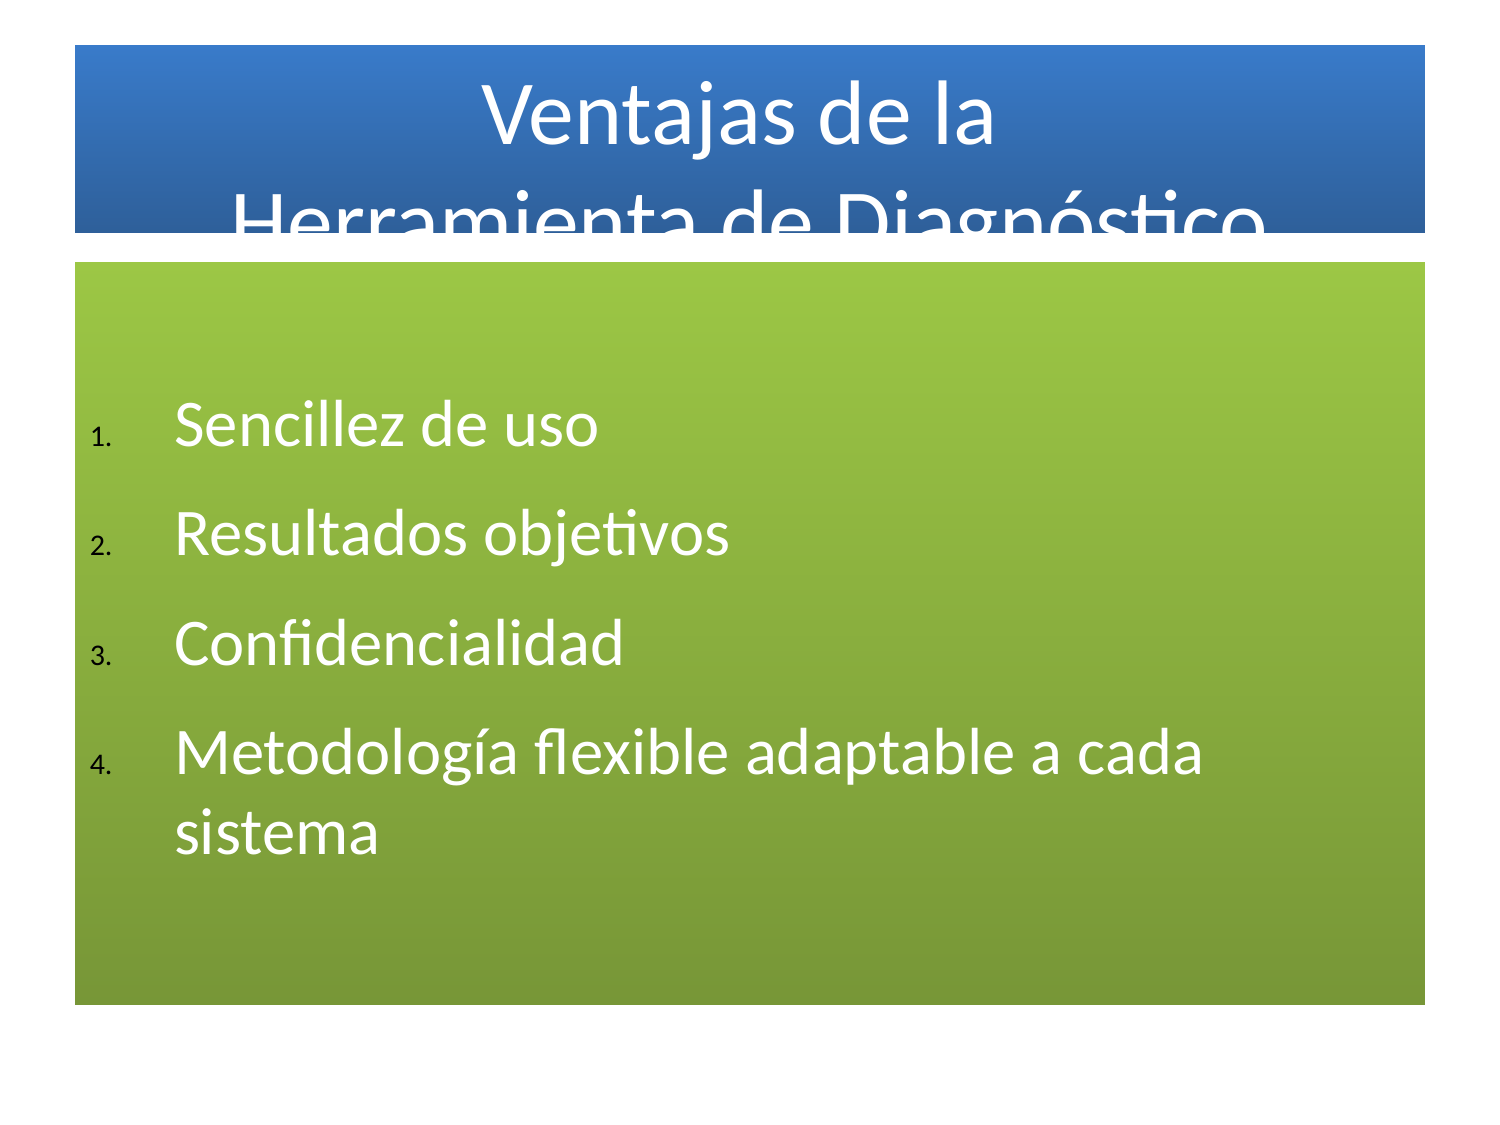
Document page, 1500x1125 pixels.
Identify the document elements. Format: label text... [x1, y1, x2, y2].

title Ventajas de la Herramienta de Diagnóstico [75, 45, 1425, 233]
list Sencillez de uso Resultados objetivos Confidencialidad Metodología flexible adaptable a cada sistema [75, 262, 1425, 1005]
